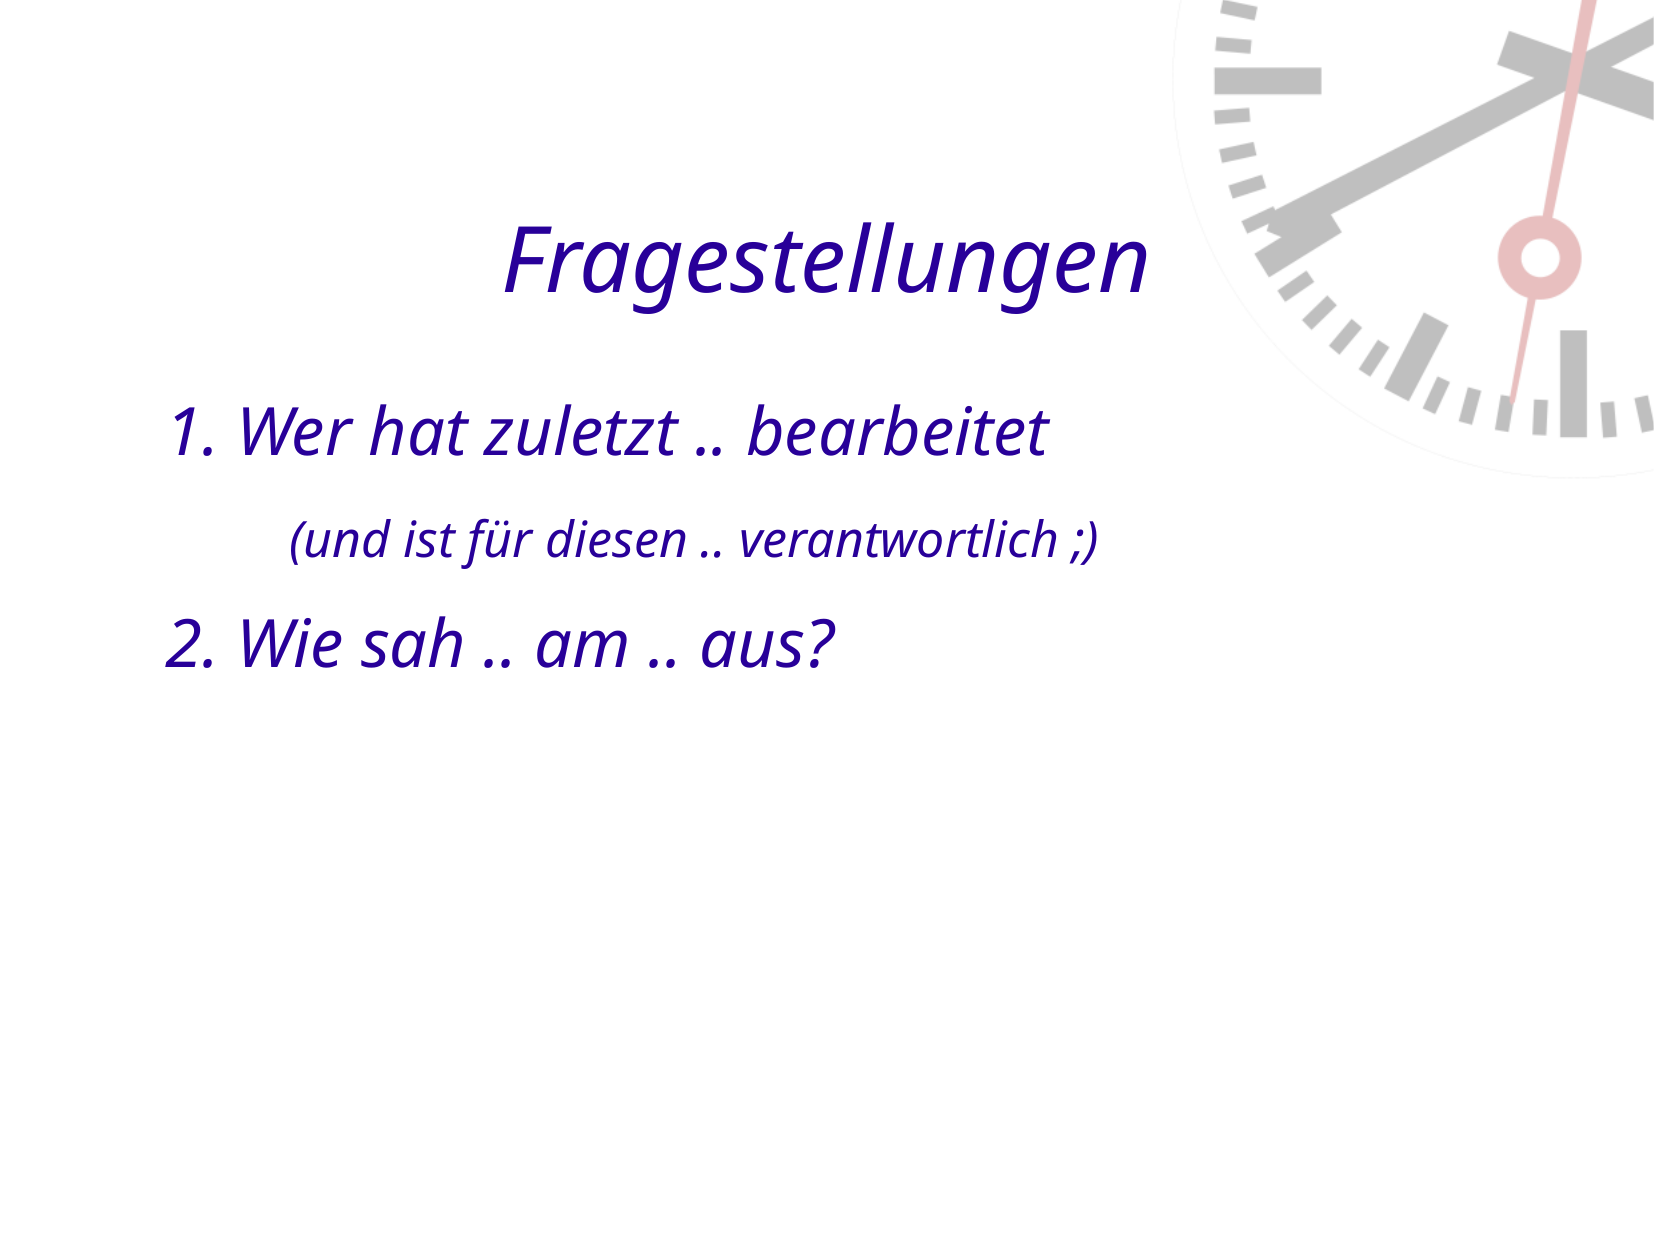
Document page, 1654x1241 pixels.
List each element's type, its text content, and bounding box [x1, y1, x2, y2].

title Fragestellungen [147, 160, 1506, 353]
picture [0, 0, 1654, 1241]
list Wer hat zuletzt .. bearbeitet (und ist für diesen .. verantwortlich ;) Wie sah .. am .. aus? [147, 383, 1506, 1188]
